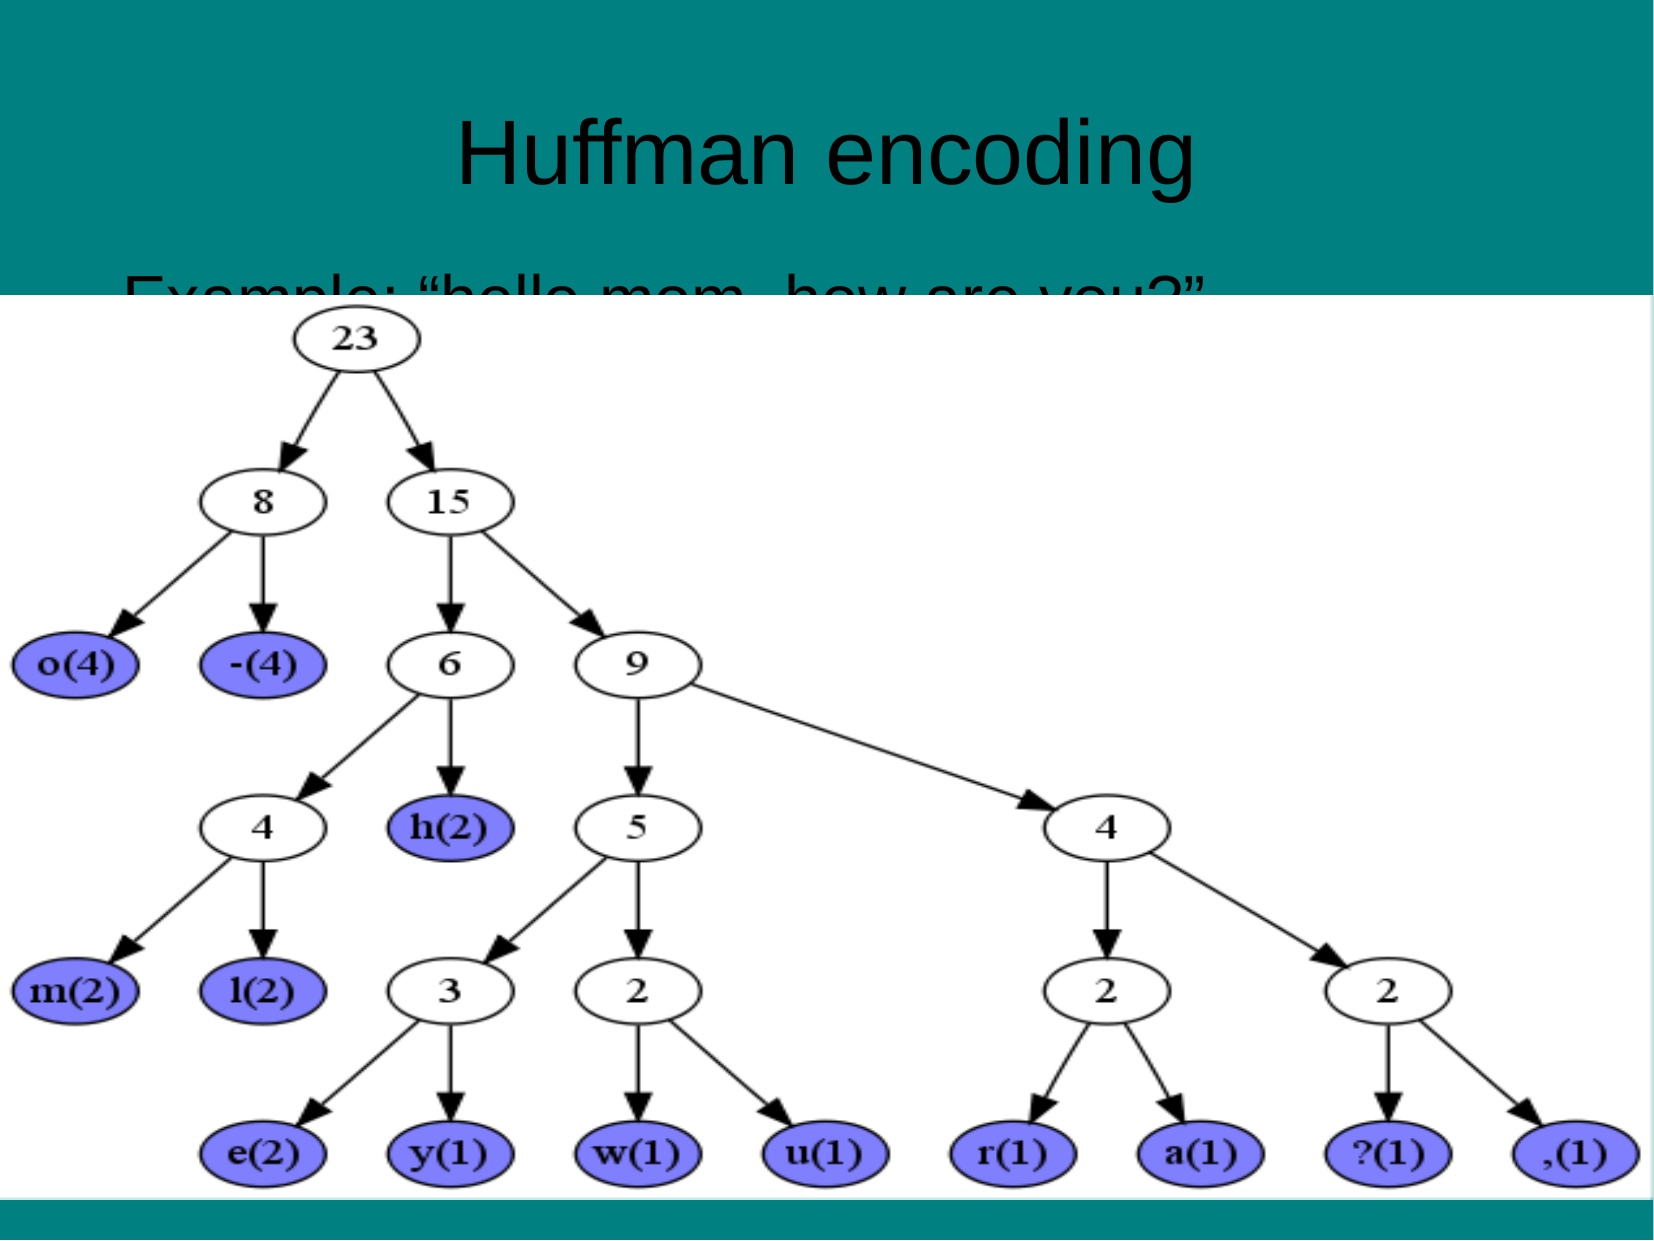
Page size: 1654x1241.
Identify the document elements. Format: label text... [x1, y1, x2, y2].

picture [0, 295, 1654, 1201]
subtitle Example: “hello mom, how are you?” [86, 225, 1576, 295]
title Huffman encoding [82, 56, 1571, 250]
